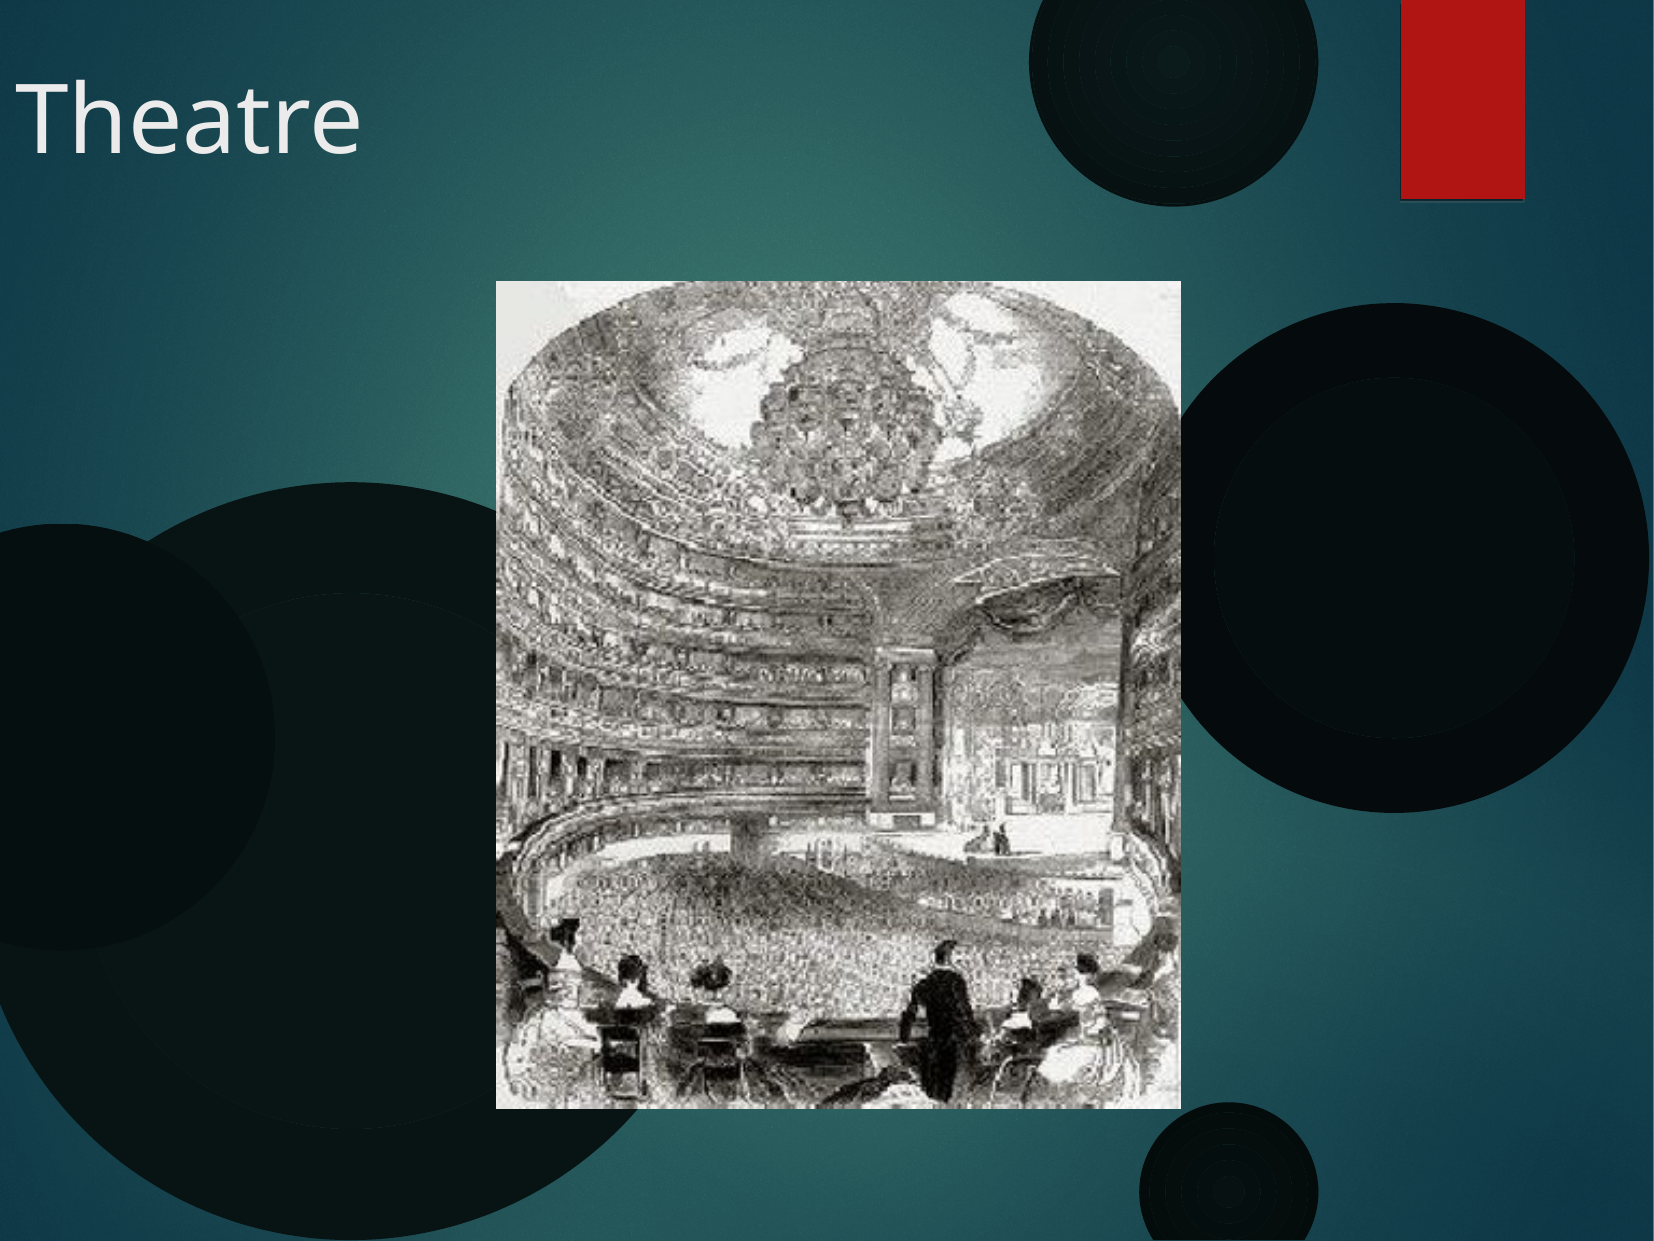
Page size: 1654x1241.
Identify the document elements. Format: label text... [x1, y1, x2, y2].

title Theatre [0, 49, 1489, 257]
picture [496, 281, 1181, 1109]
